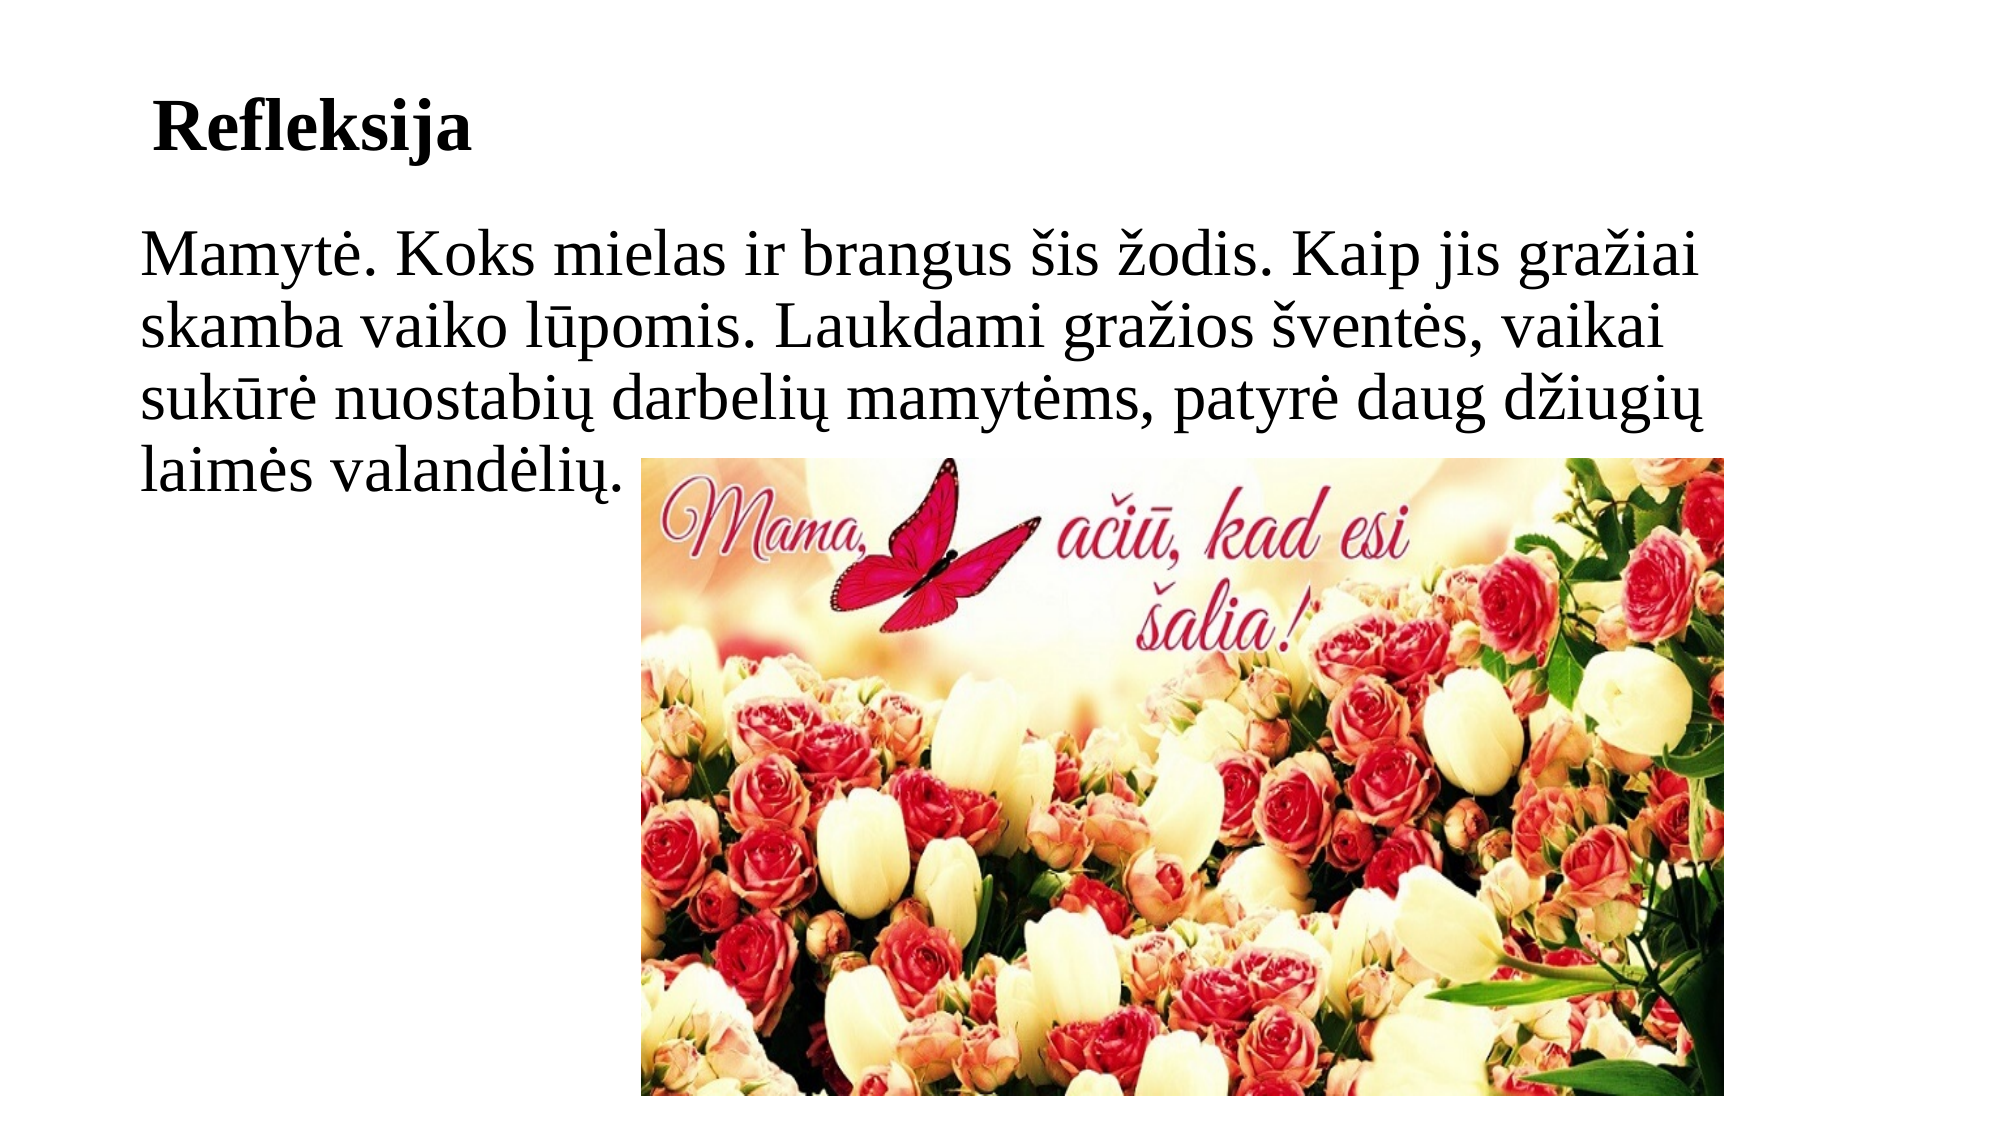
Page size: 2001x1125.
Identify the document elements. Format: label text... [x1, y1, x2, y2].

picture [641, 458, 1724, 1096]
title Refleksija [137, 59, 1863, 194]
list Mamytė. Koks mielas ir brangus šis žodis. Kaip jis gražiai skamba vaiko lūpomis. Laukdami gražios šventės, vaikai sukūrė nuostabių darbelių mamytėms, patyrė daug džiugių laimės valandėlių. [125, 210, 1863, 1014]
